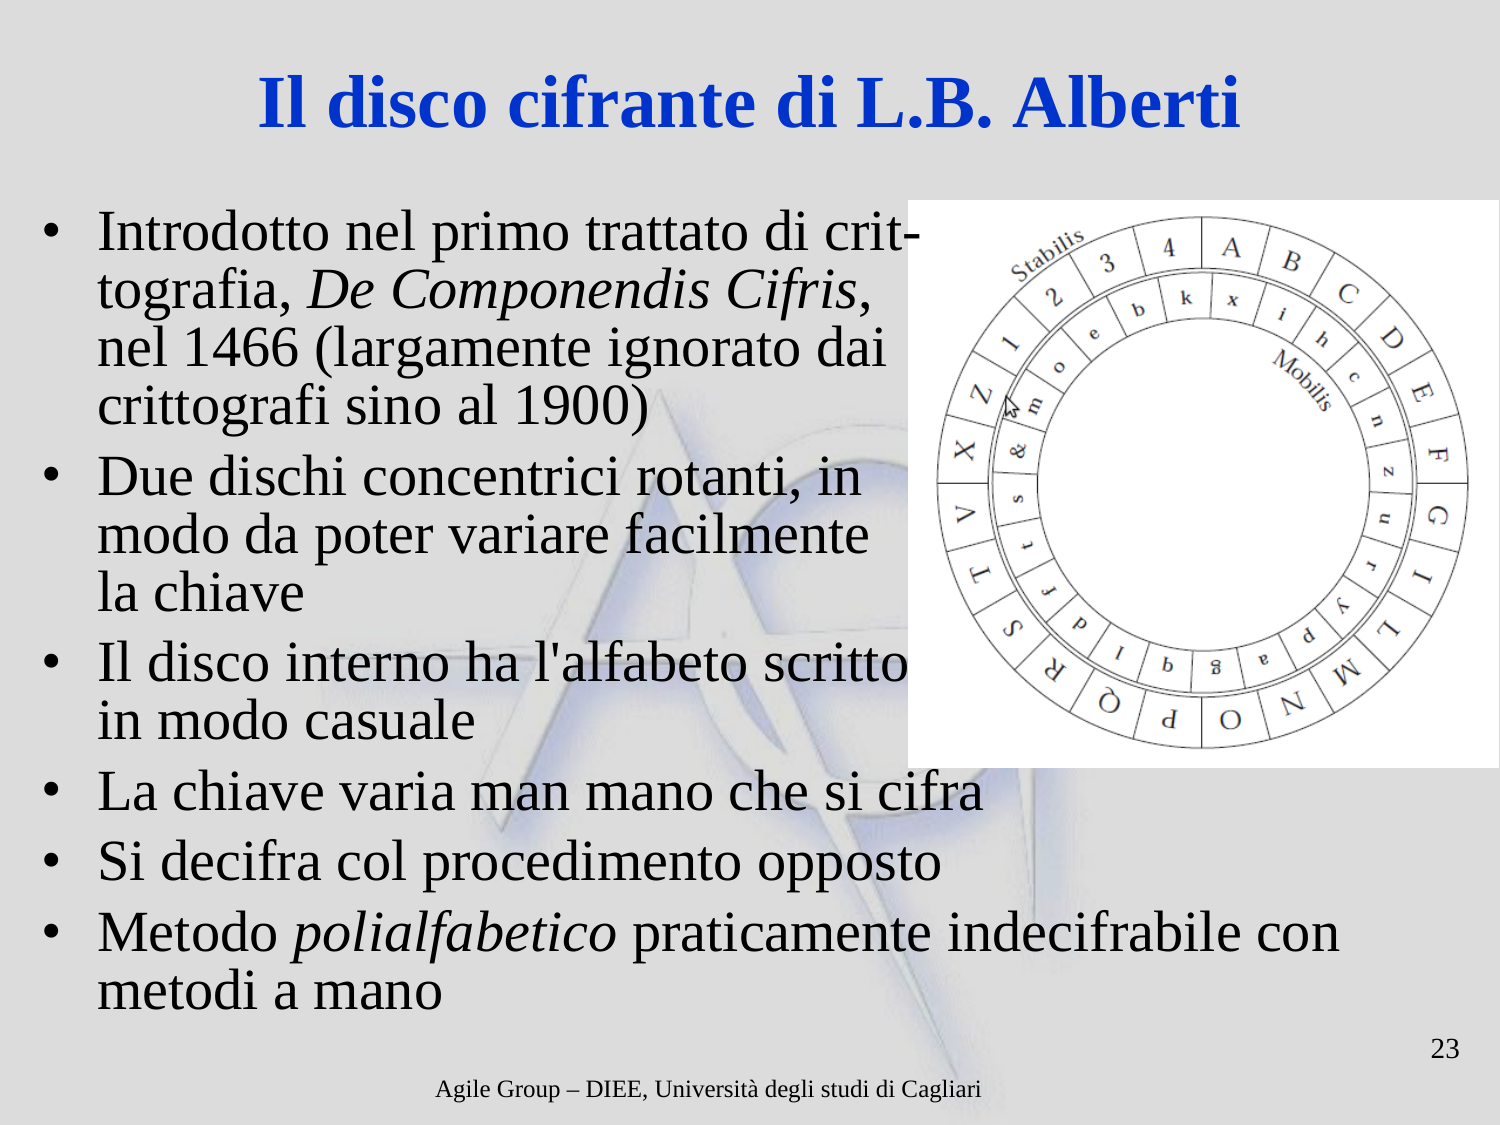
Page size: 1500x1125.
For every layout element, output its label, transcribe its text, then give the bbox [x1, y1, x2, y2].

picture [0, 0, 1500, 1125]
list Introdotto nel primo trattato di crit- tografia, De Componendis Cifris, nel 1466 (largamente ignorato dai crittografi sino al 1900) Due dischi concentrici rotanti, in modo da poter variare facilmente la chiave Il disco interno ha l'alfabeto scritto in modo casuale La chiave varia man mano che si cifra Si decifra col procedimento opposto Metodo polialfabetico praticamente indecifrabile con metodi a mano [26, 196, 1458, 1036]
title Il disco cifrante di L.B. Alberti [112, 8, 1388, 196]
